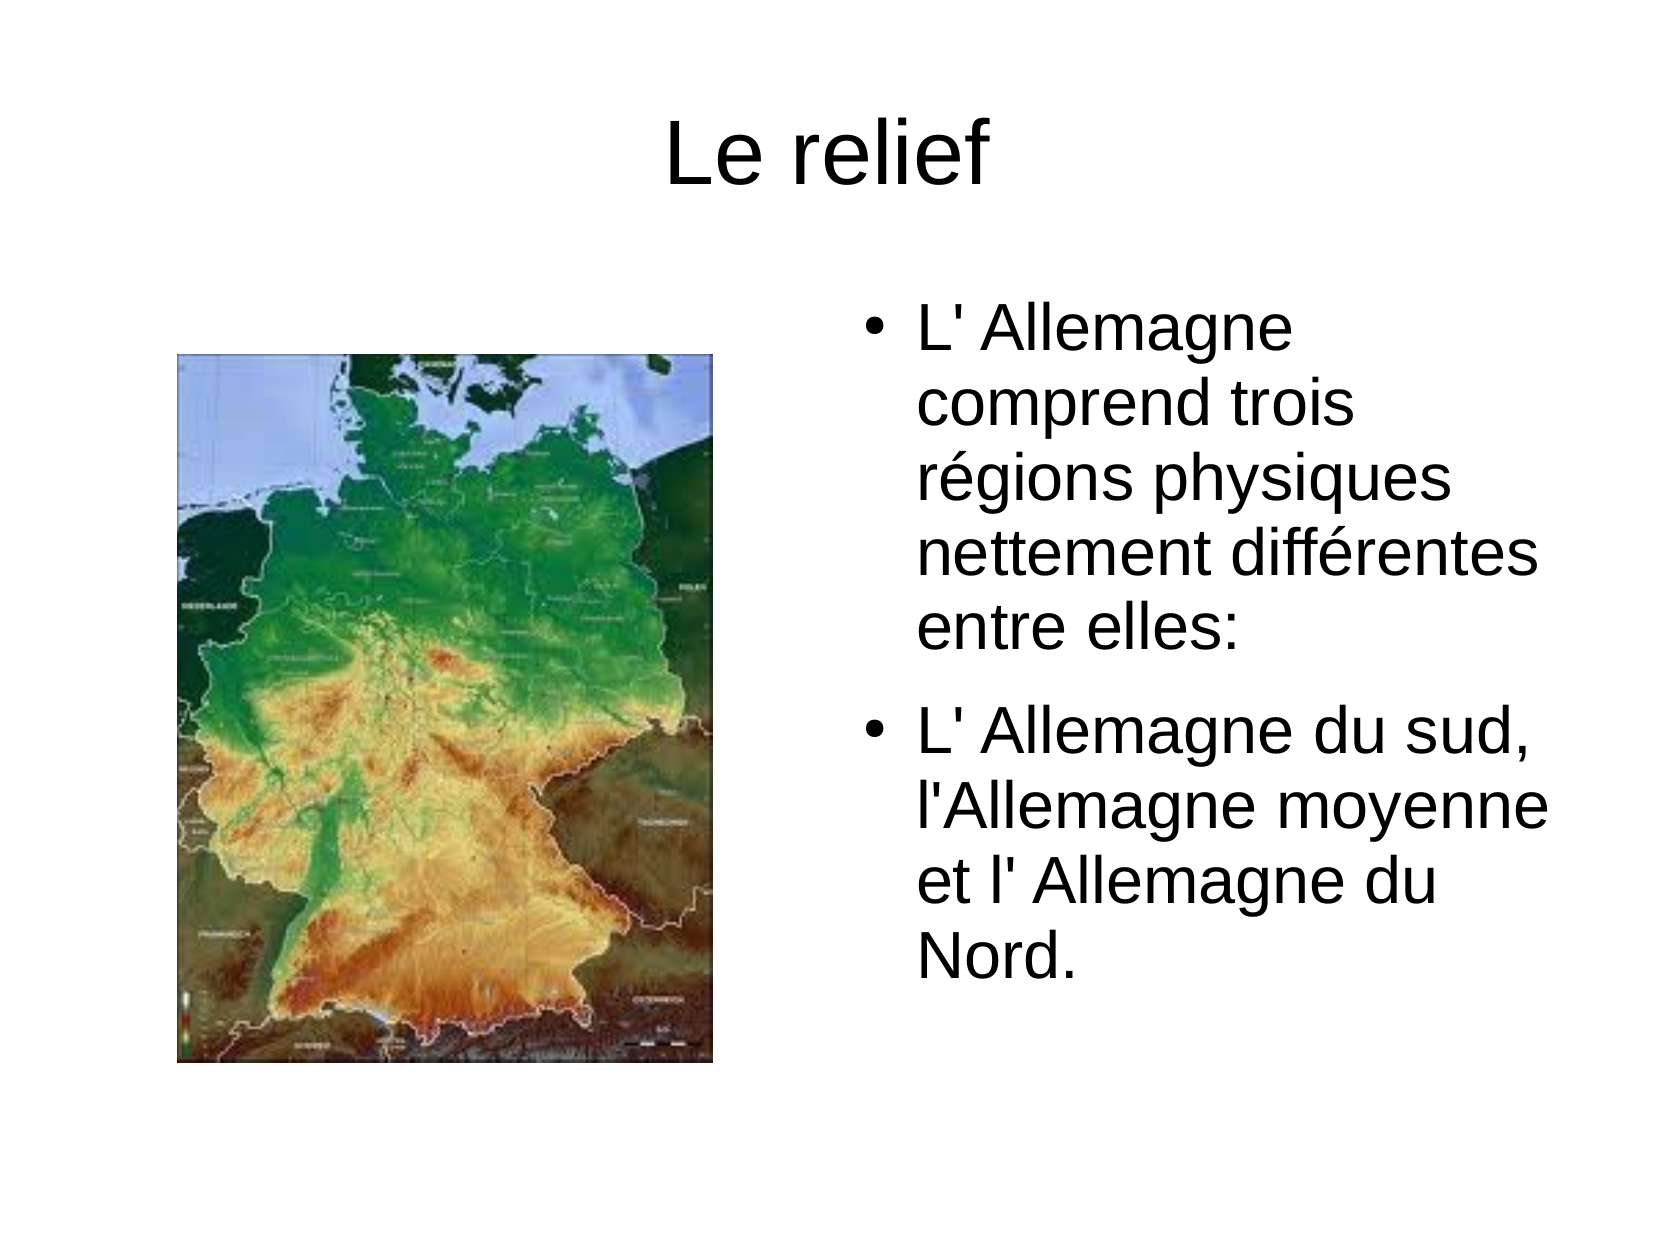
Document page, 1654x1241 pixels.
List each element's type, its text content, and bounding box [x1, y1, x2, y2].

picture [177, 354, 713, 1063]
list L' Allemagne comprend trois régions physiques nettement différentes entre elles: L' Allemagne du sud, l'Allemagne moyenne et l' Allemagne du Nord. [845, 290, 1572, 1094]
title Le relief [82, 49, 1571, 257]
